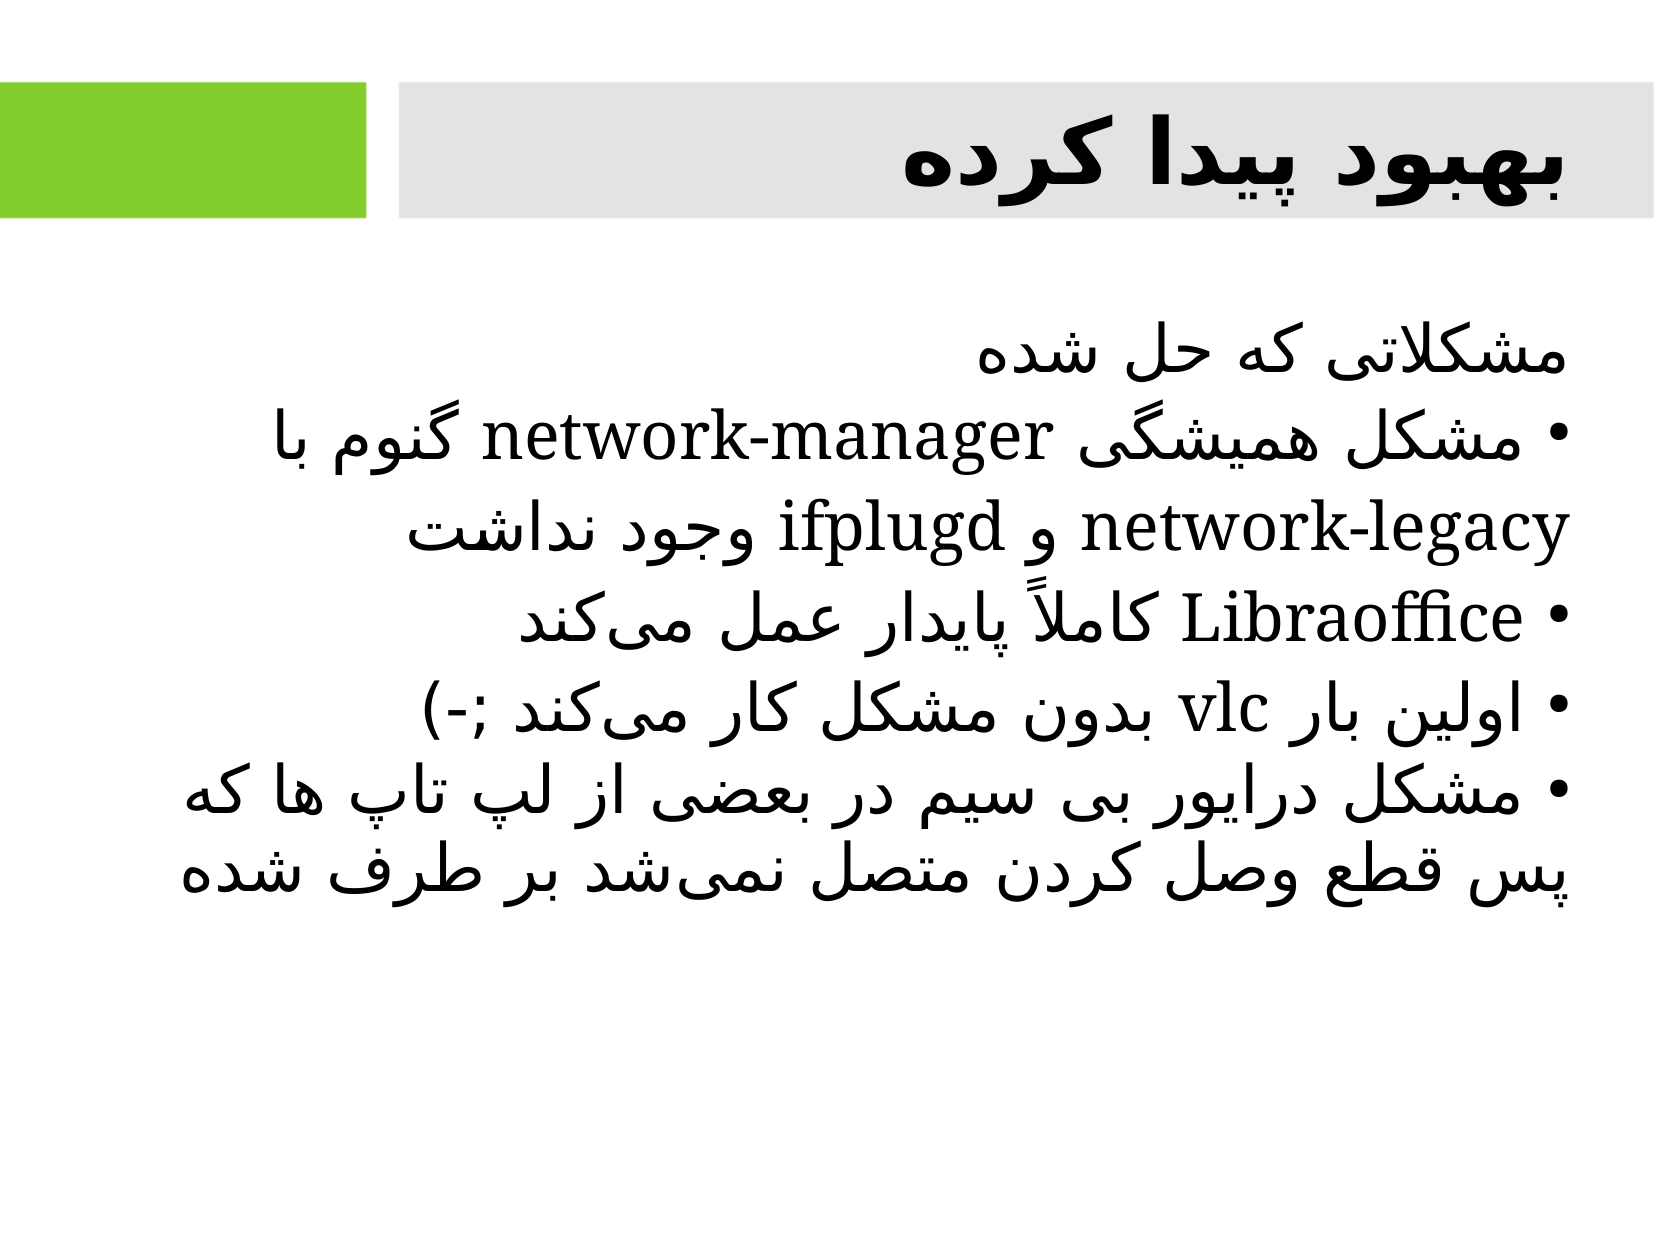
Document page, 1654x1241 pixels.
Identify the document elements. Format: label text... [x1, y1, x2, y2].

picture [0, 0, 1654, 1241]
subtitle مشکلاتی که حل شده مشکل همیشگی network-manager گنوم با network-legacy و ifplugd وجود نداشت Libraoffice کاملاً پایدار عمل می‌کند اولین بار vlc بدون مشکل کار می‌کند ;-) مشکل درایور بی سیم در بعضی از لپ تاپ ها که پس قطع وصل کردن متصل نمی‌شد بر طرف شده [82, 248, 1571, 1151]
title بهبود پیدا کرده [82, 49, 1571, 248]
